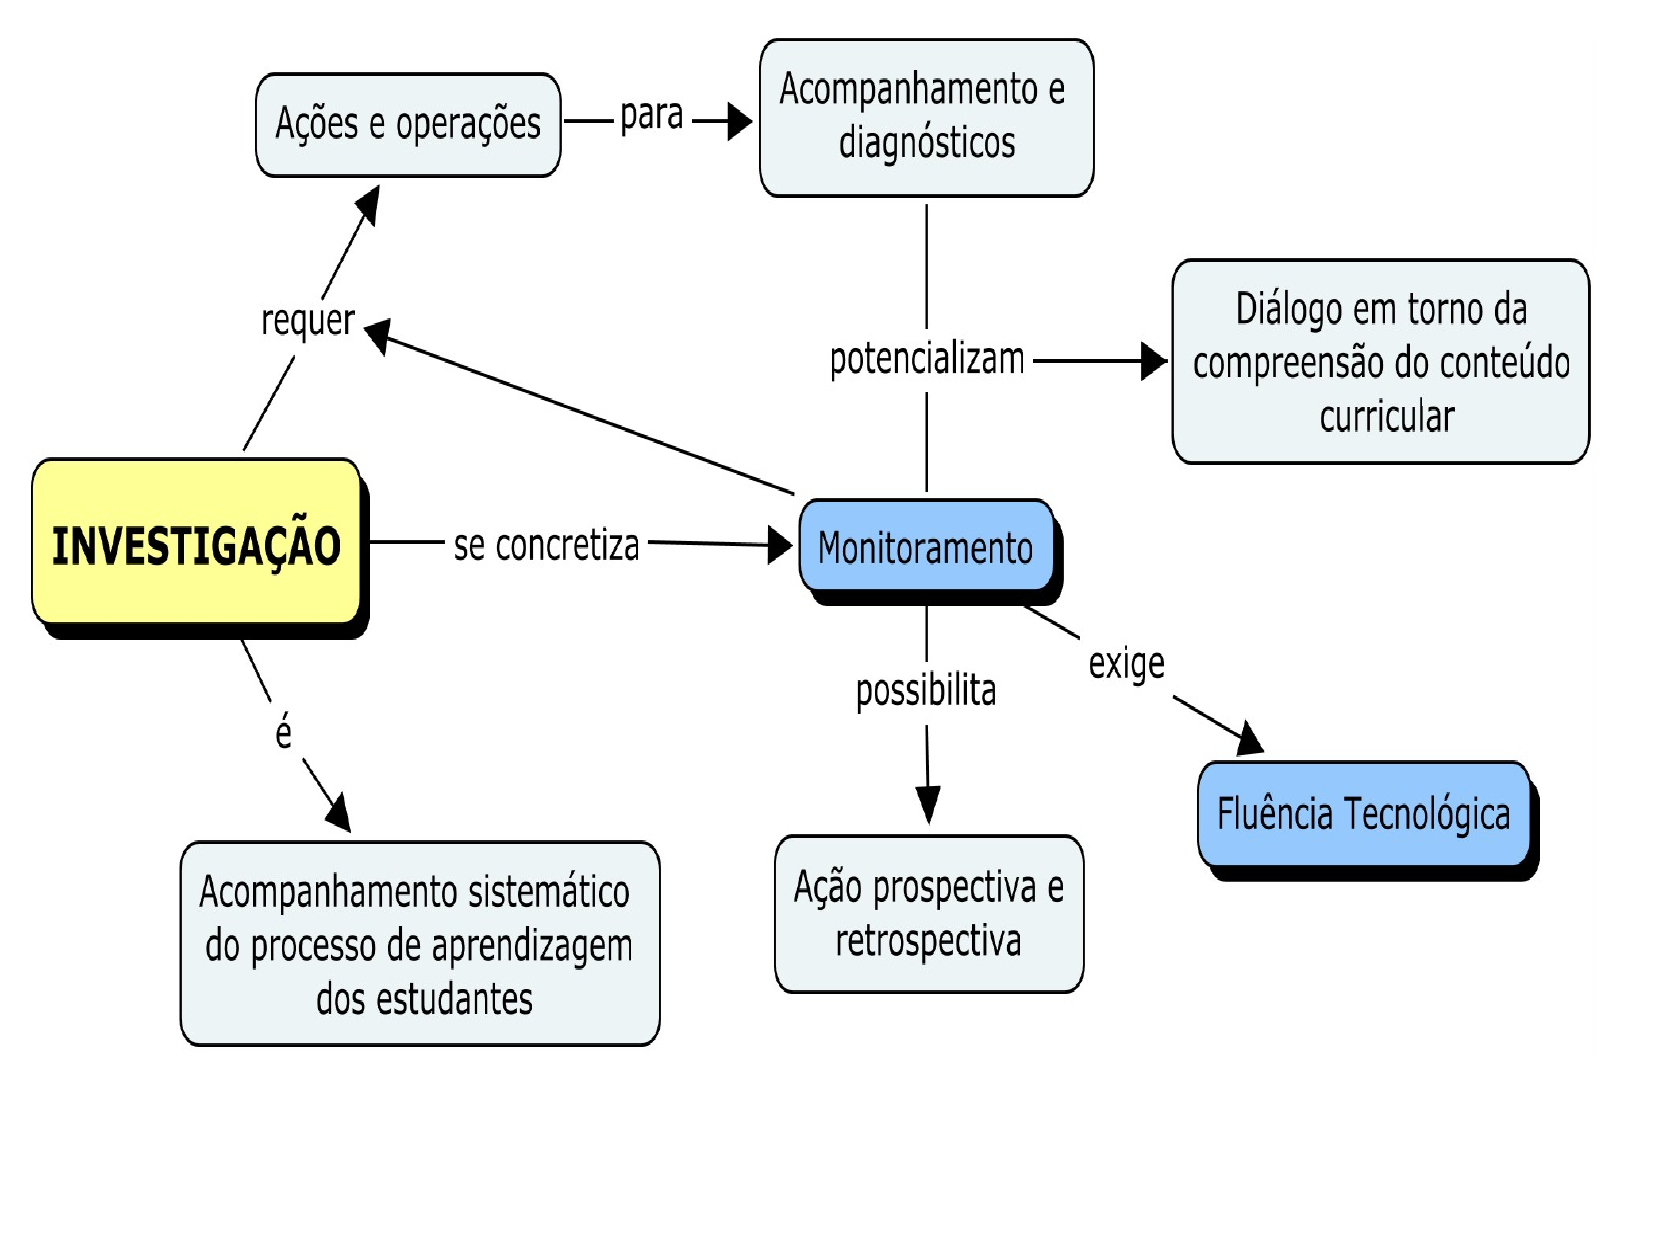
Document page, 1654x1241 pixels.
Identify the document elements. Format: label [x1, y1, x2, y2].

picture [29, 37, 1595, 1055]
